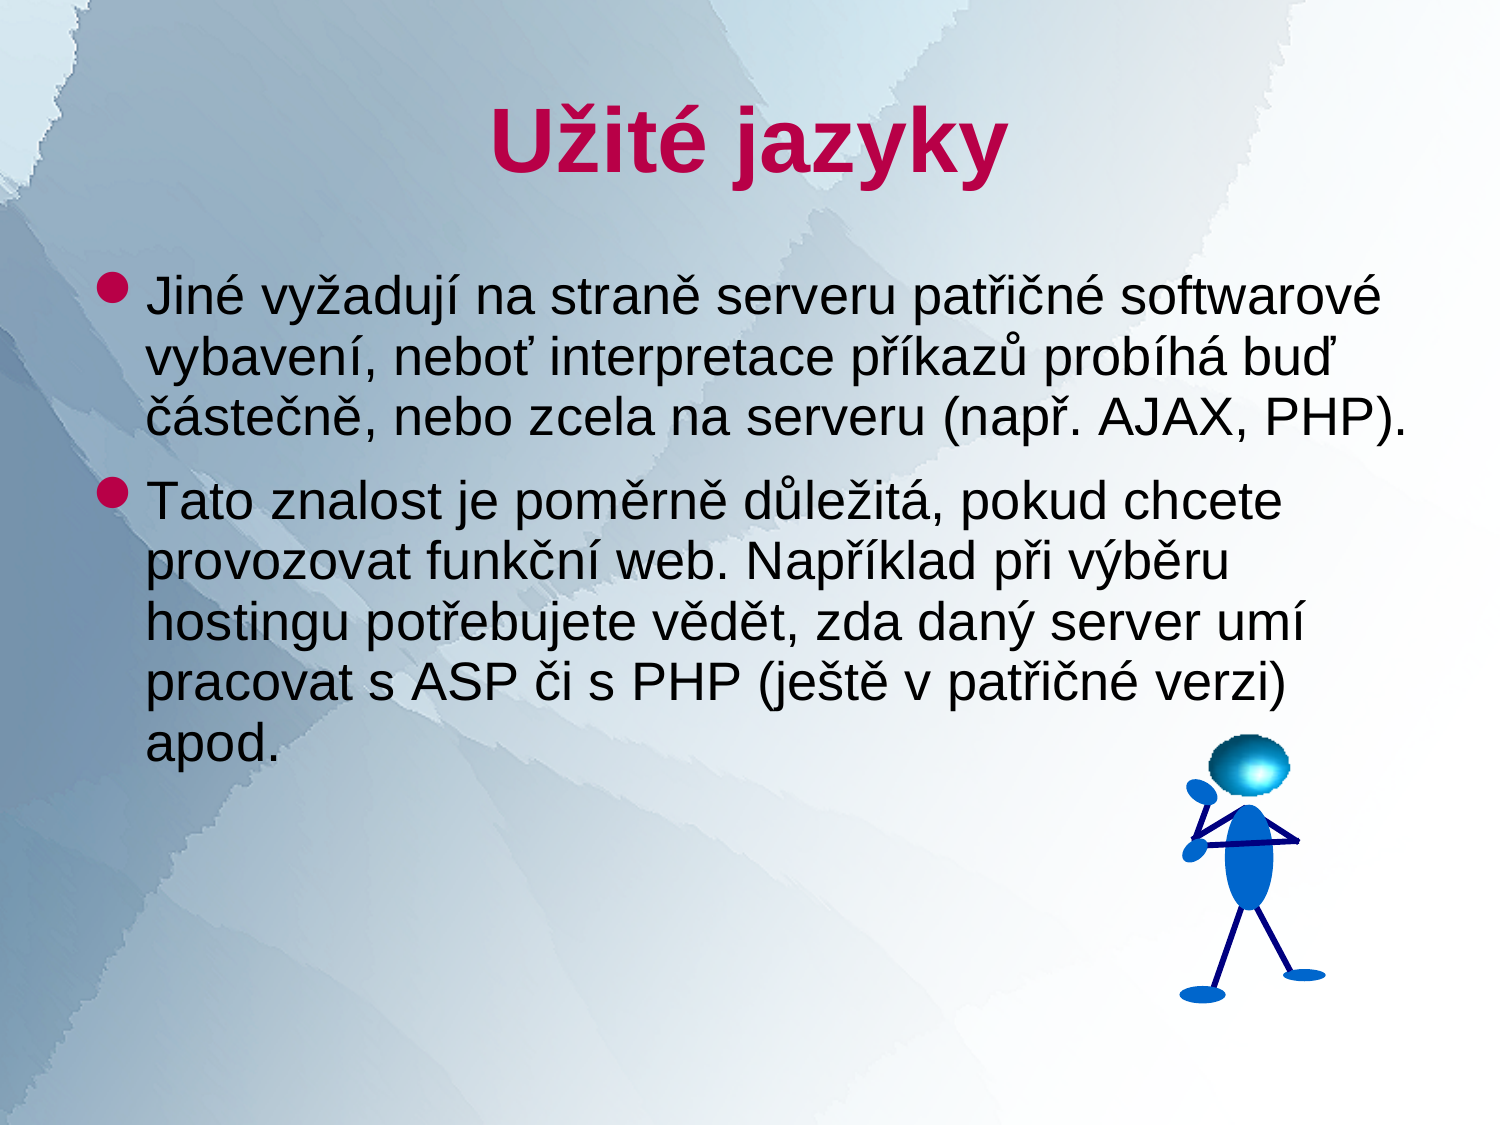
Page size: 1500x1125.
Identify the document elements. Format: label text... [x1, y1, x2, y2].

text_box [1179, 985, 1226, 1004]
text_box [1226, 804, 1272, 841]
text_box Jiné vyžadují na straně serveru patřičné softwarové vybavení, neboť interpretace příkazů probíhá buď částečně, nebo zcela na serveru (např. AJAX, PHP). Tato znalost je poměrně důležitá, pokud chcete provozovat funkční web. Například při výběru hostingu potřebujete vědět, zda daný server umí pracovat s ASP či s PHP (ještě v patřičné verzi) apod. [75, 262, 1426, 991]
text_box [1186, 779, 1218, 806]
text_box Užité jazyky [75, 44, 1426, 233]
text_box [1283, 969, 1326, 982]
text_box [1182, 838, 1208, 863]
picture [0, 0, 1500, 1125]
text_box [1224, 846, 1274, 911]
